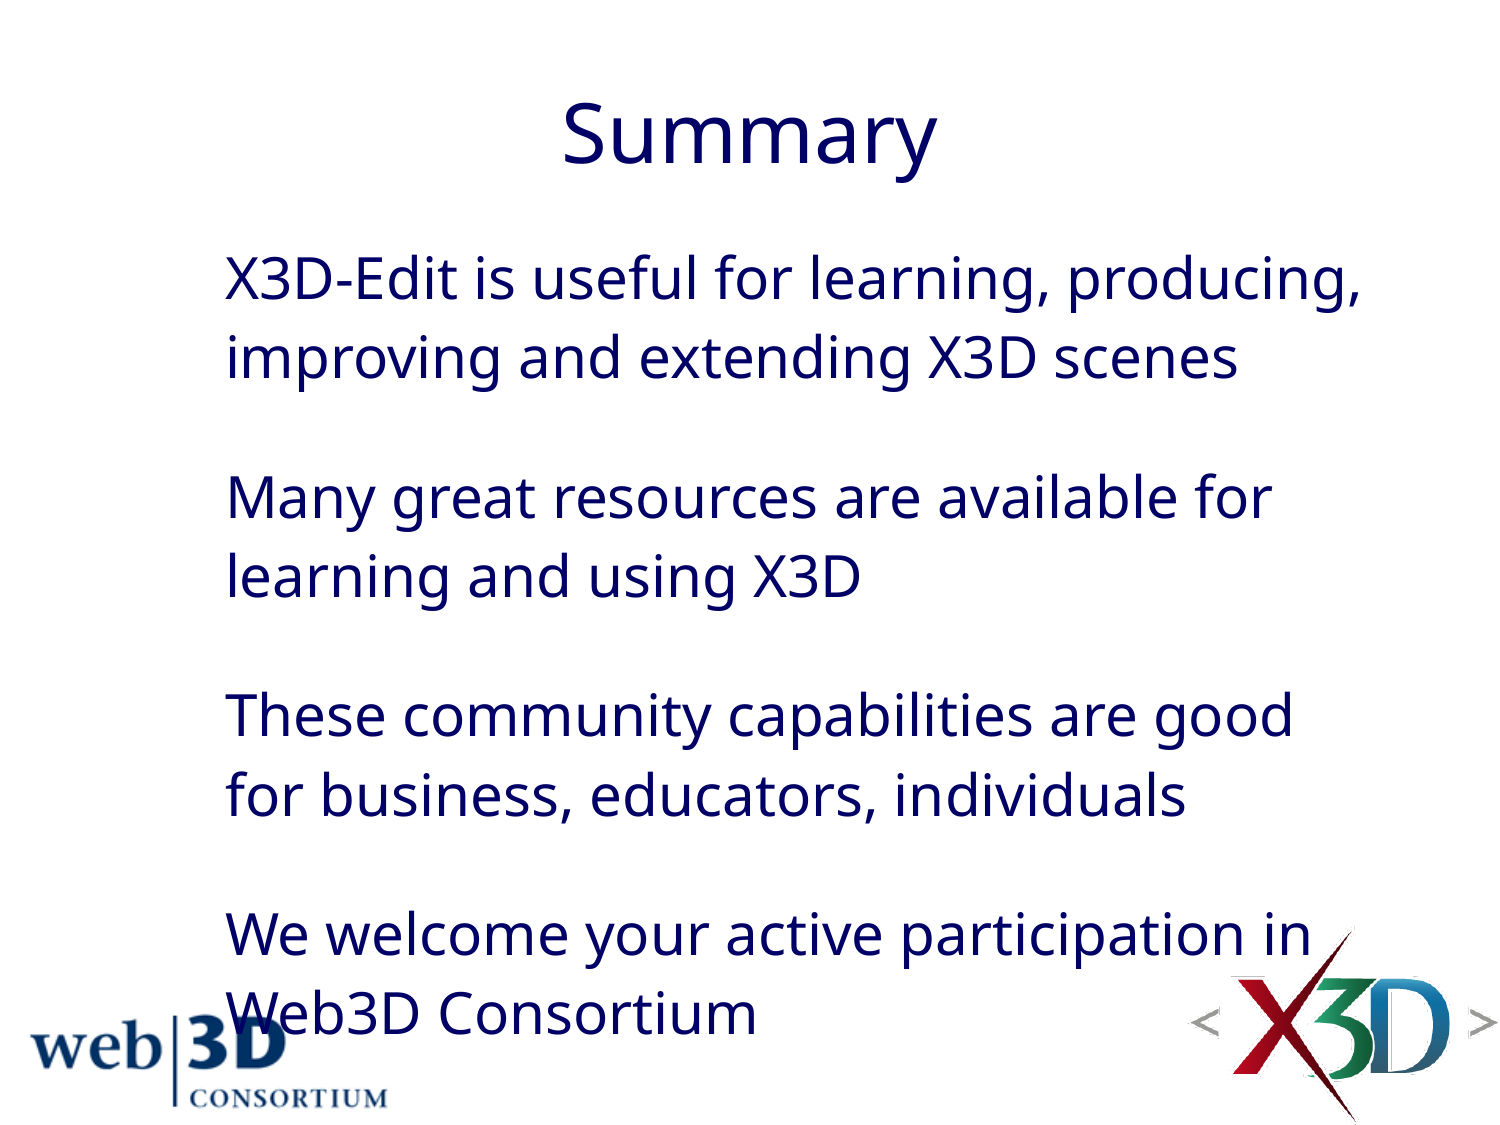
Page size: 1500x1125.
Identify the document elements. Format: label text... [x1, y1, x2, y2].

title Summary [112, 44, 1388, 218]
picture [12, 998, 413, 1118]
list X3D-Edit is useful for learning, producing, improving and extending X3D scenes Many great resources are available for learning and using X3D These community capabilities are good for business, educators, individuals We welcome your active participation in Web3D Consortium [112, 237, 1388, 1065]
picture [1187, 926, 1500, 1125]
